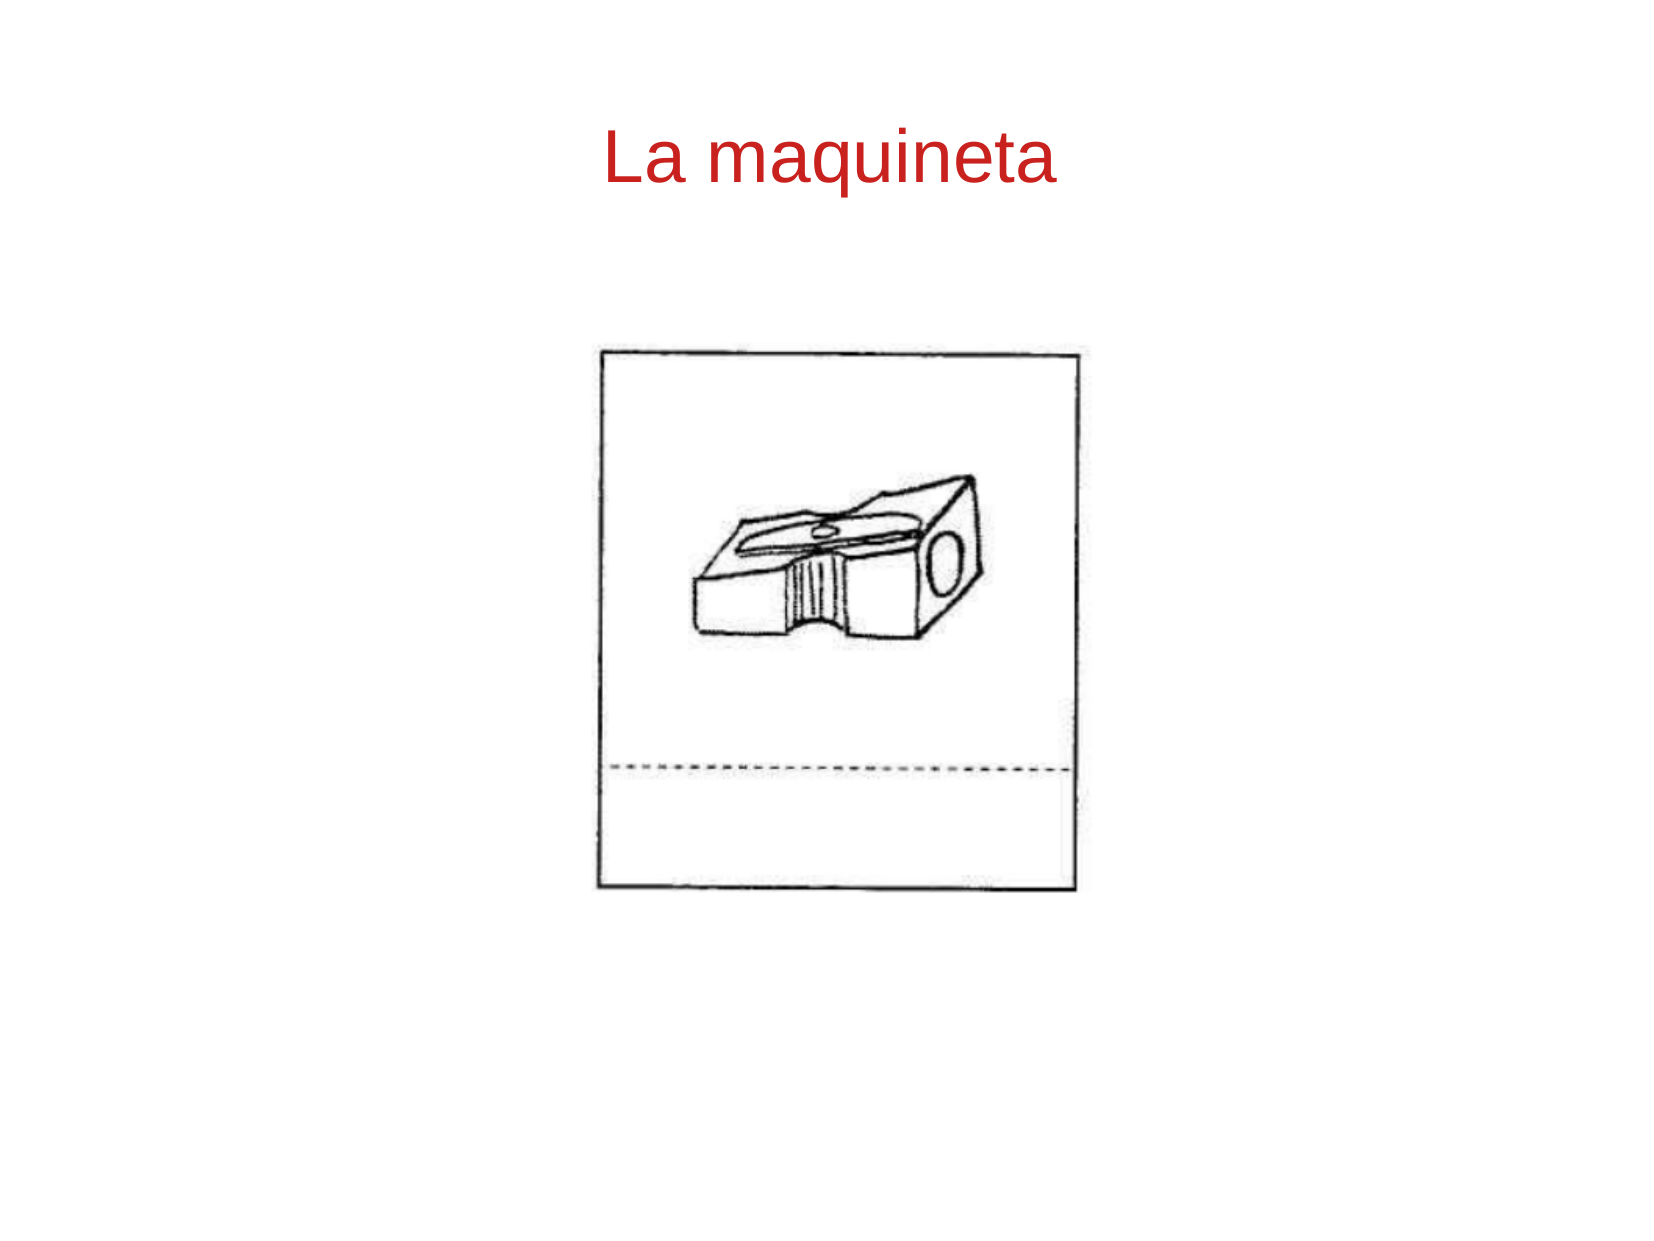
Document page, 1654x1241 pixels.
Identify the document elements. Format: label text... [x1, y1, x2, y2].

text_box La maquineta [289, 49, 1371, 257]
picture [573, 332, 1103, 918]
